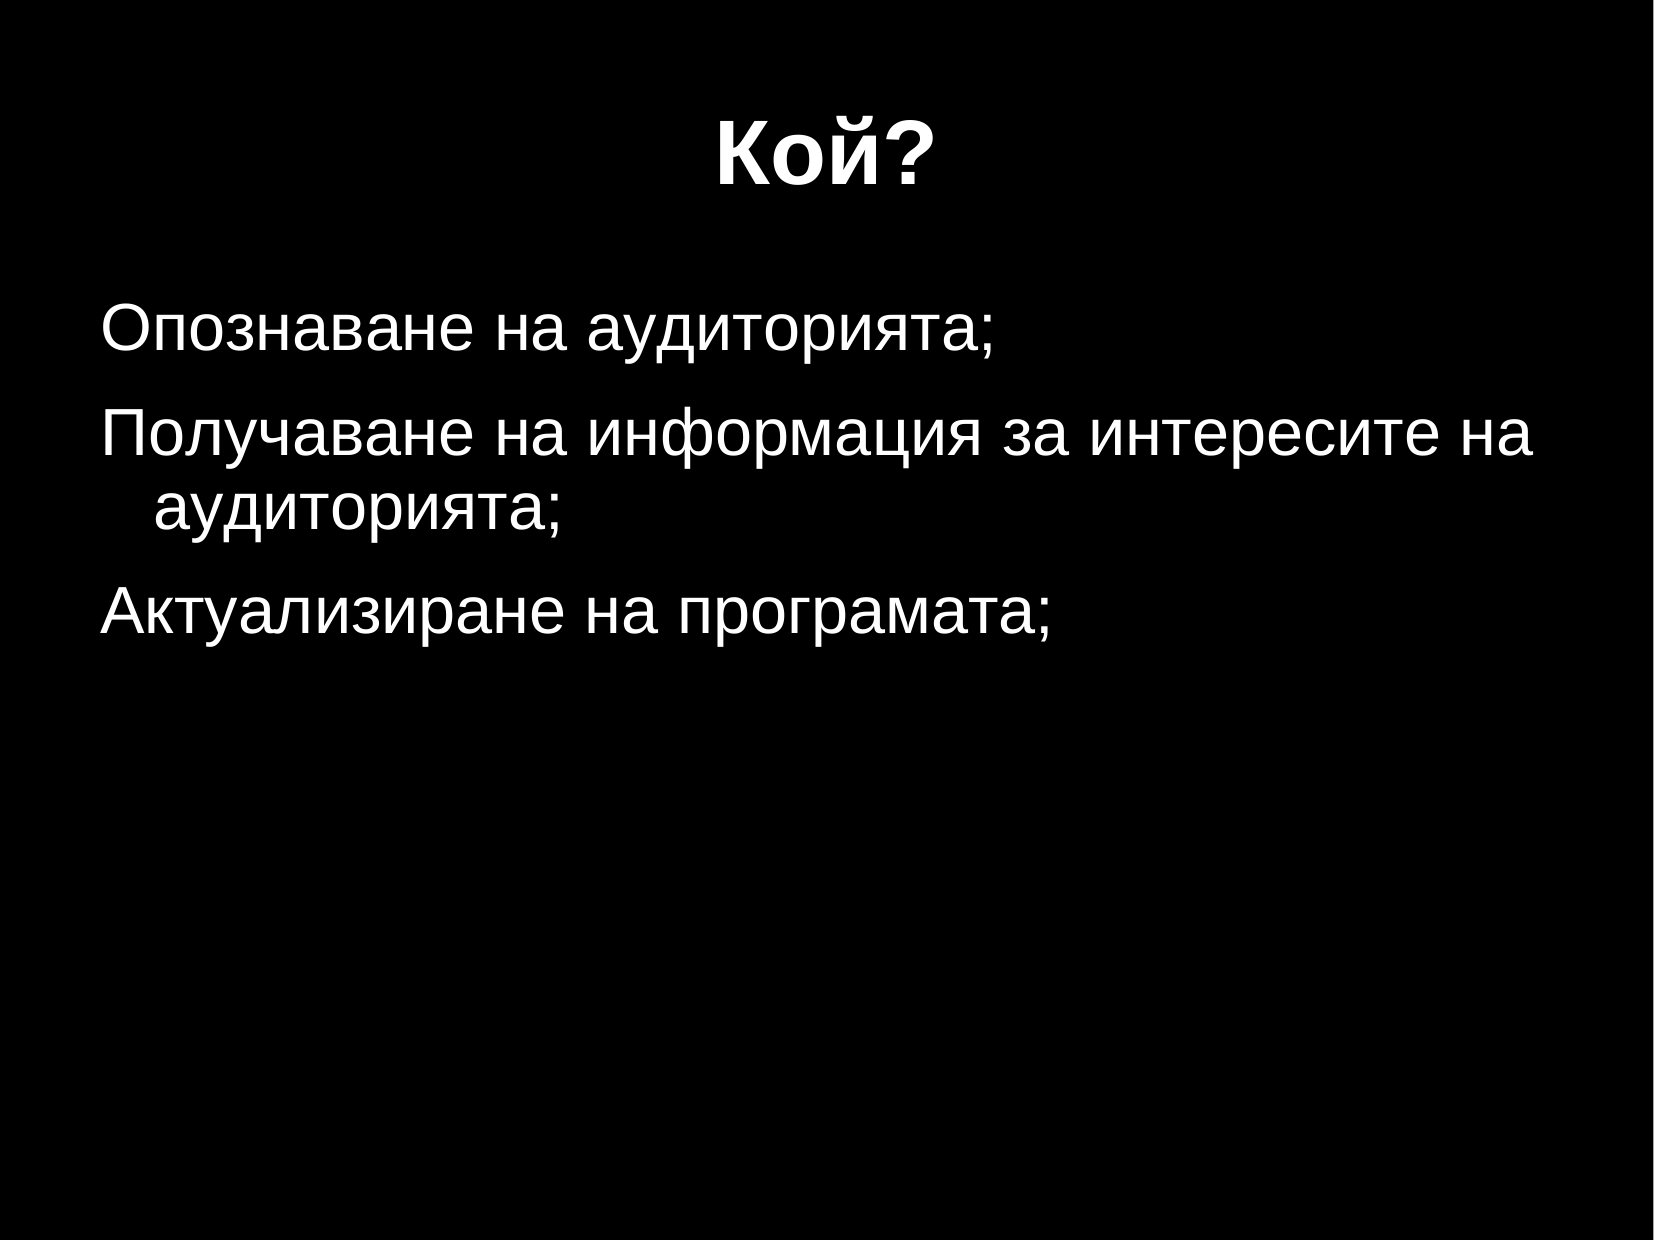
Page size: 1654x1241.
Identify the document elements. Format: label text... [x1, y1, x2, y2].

list Опознаване на аудиторията; Получаване на информация за интересите на аудиторията; Актуализиране на програмата; [82, 290, 1571, 1094]
title Кой? [82, 49, 1571, 257]
